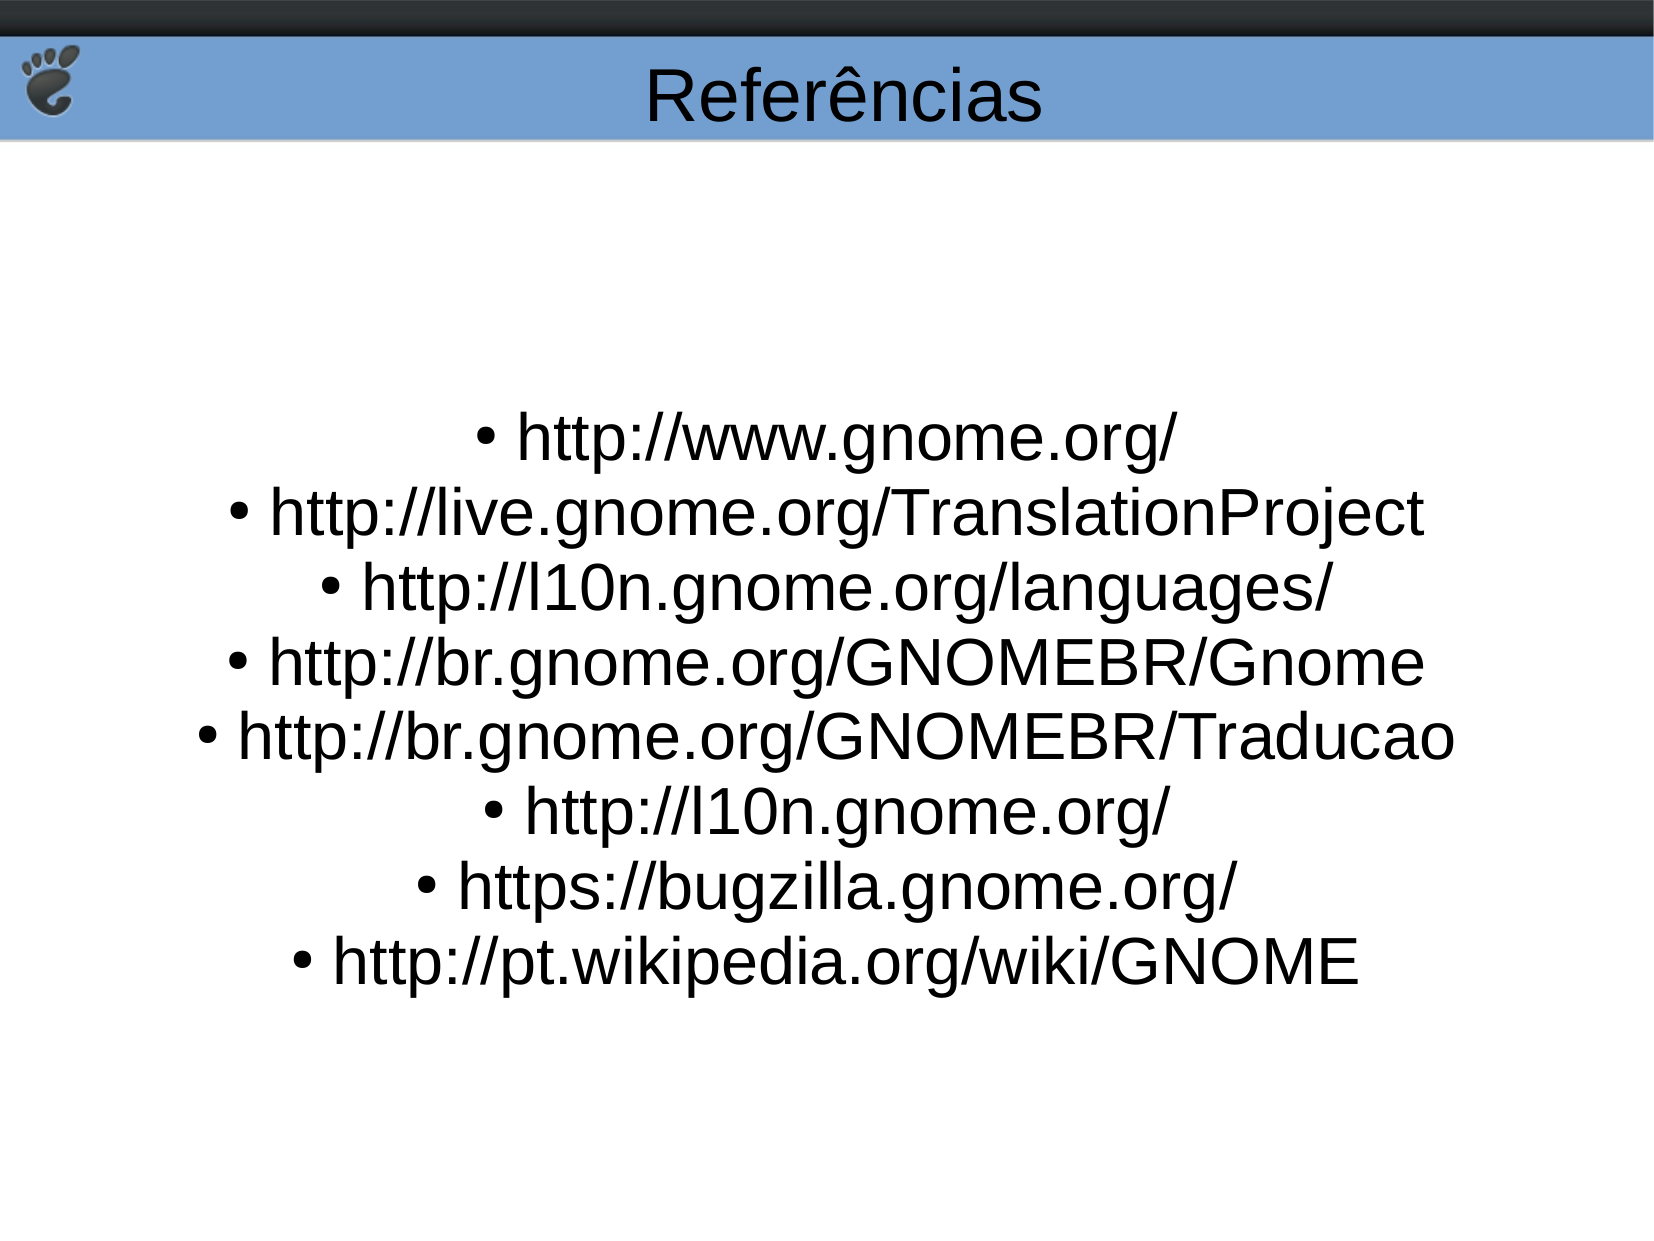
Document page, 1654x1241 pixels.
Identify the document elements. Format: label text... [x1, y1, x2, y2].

picture [0, 0, 1654, 1241]
title Referências [100, 8, 1589, 184]
subtitle http://www.gnome.org/ http://live.gnome.org/TranslationProject http://l10n.gnome.org/languages/ http://br.gnome.org/GNOMEBR/Gnome http://br.gnome.org/GNOMEBR/Traducao http://l10n.gnome.org/ https://bugzilla.gnome.org/ http://pt.wikipedia.org/wiki/GNOME [82, 290, 1571, 1109]
